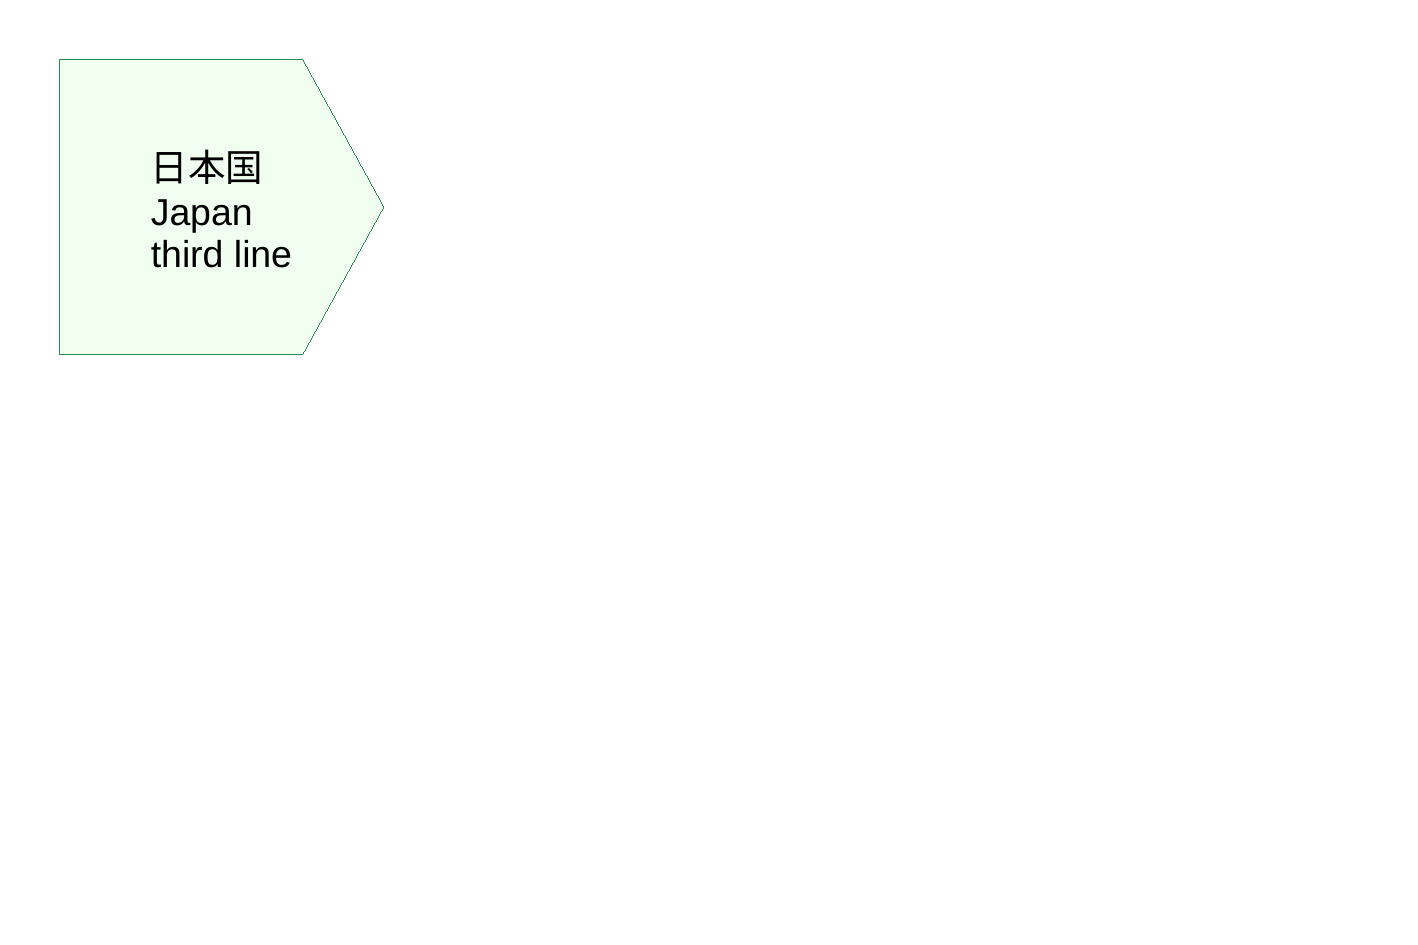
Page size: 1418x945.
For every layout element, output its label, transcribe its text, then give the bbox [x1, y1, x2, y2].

text_box 日本国 Japan third line [59, 59, 384, 355]
